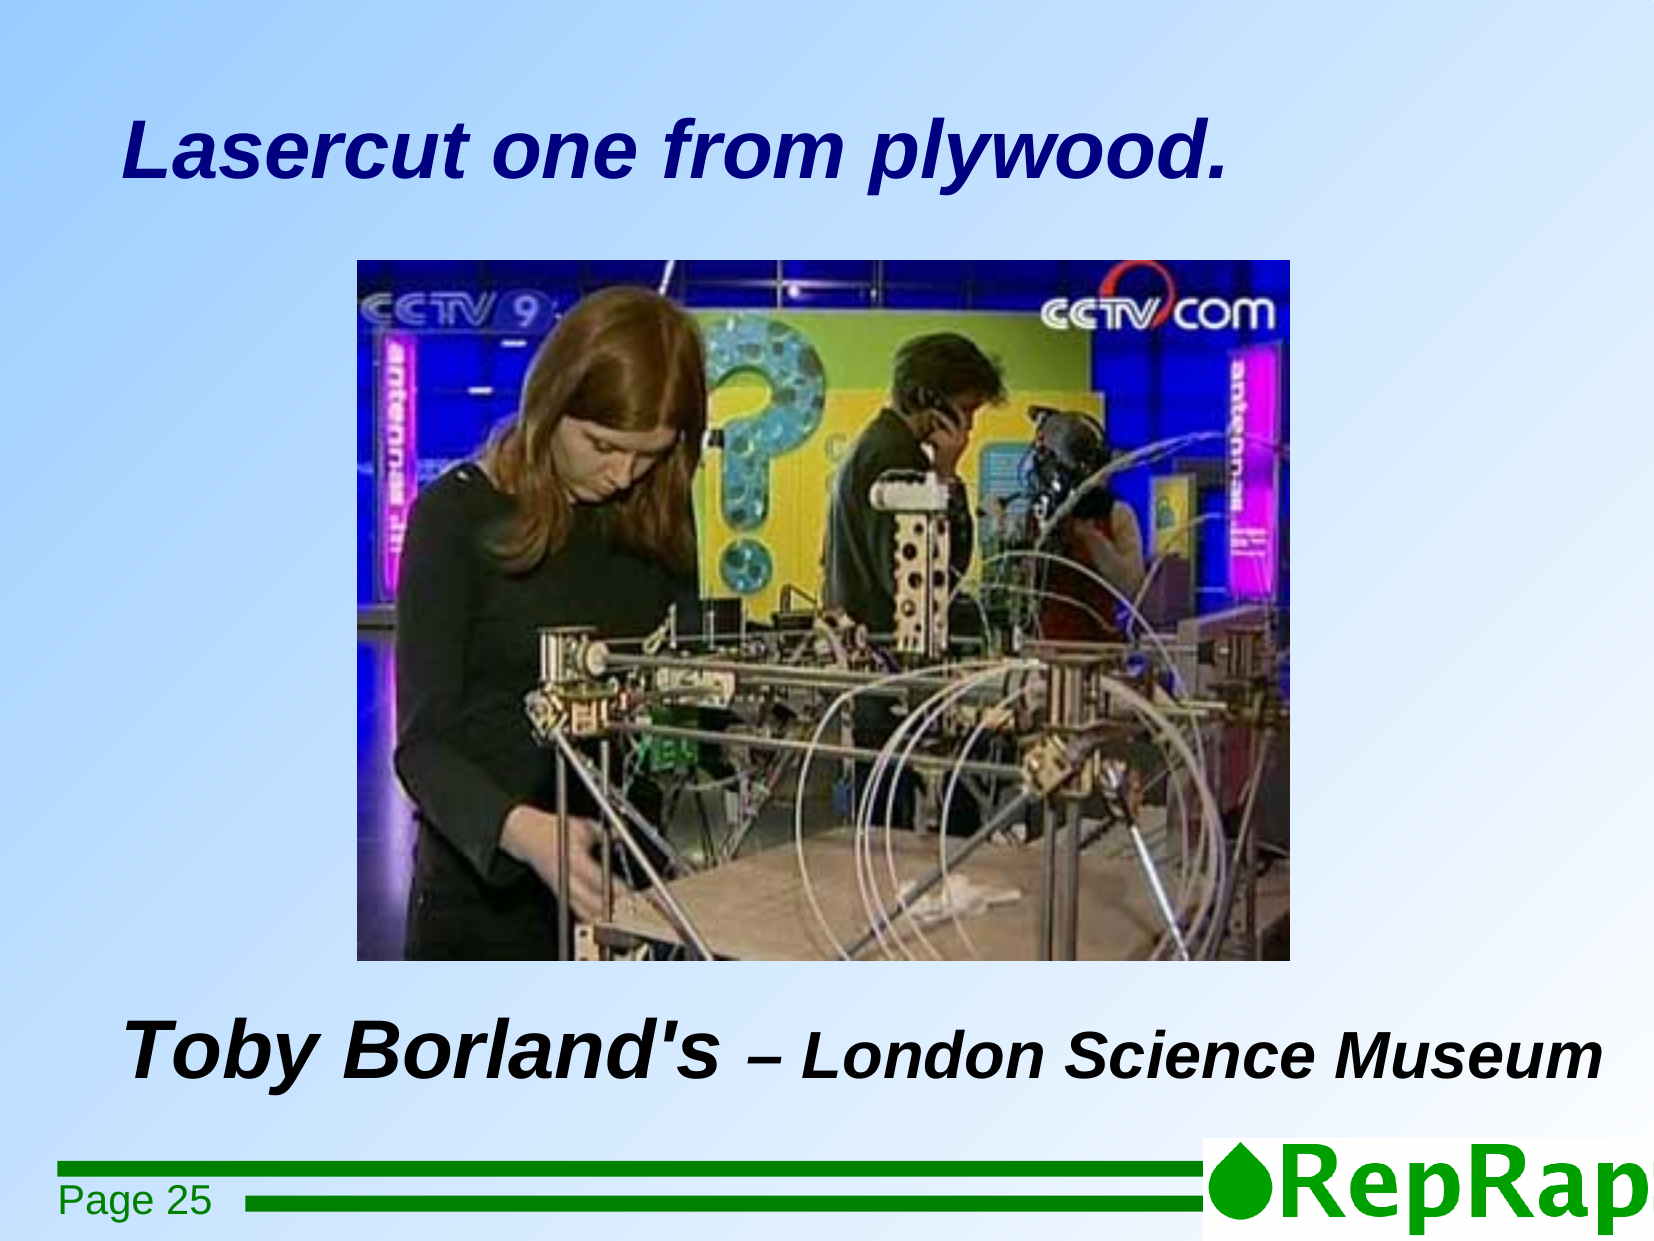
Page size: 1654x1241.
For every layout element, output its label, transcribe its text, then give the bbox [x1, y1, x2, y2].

title Lasercut one from plywood. [121, 46, 1534, 254]
picture [357, 260, 1290, 961]
text_box Toby Borland's – London Science Museum [120, 931, 1634, 1169]
picture [1203, 1138, 1654, 1241]
